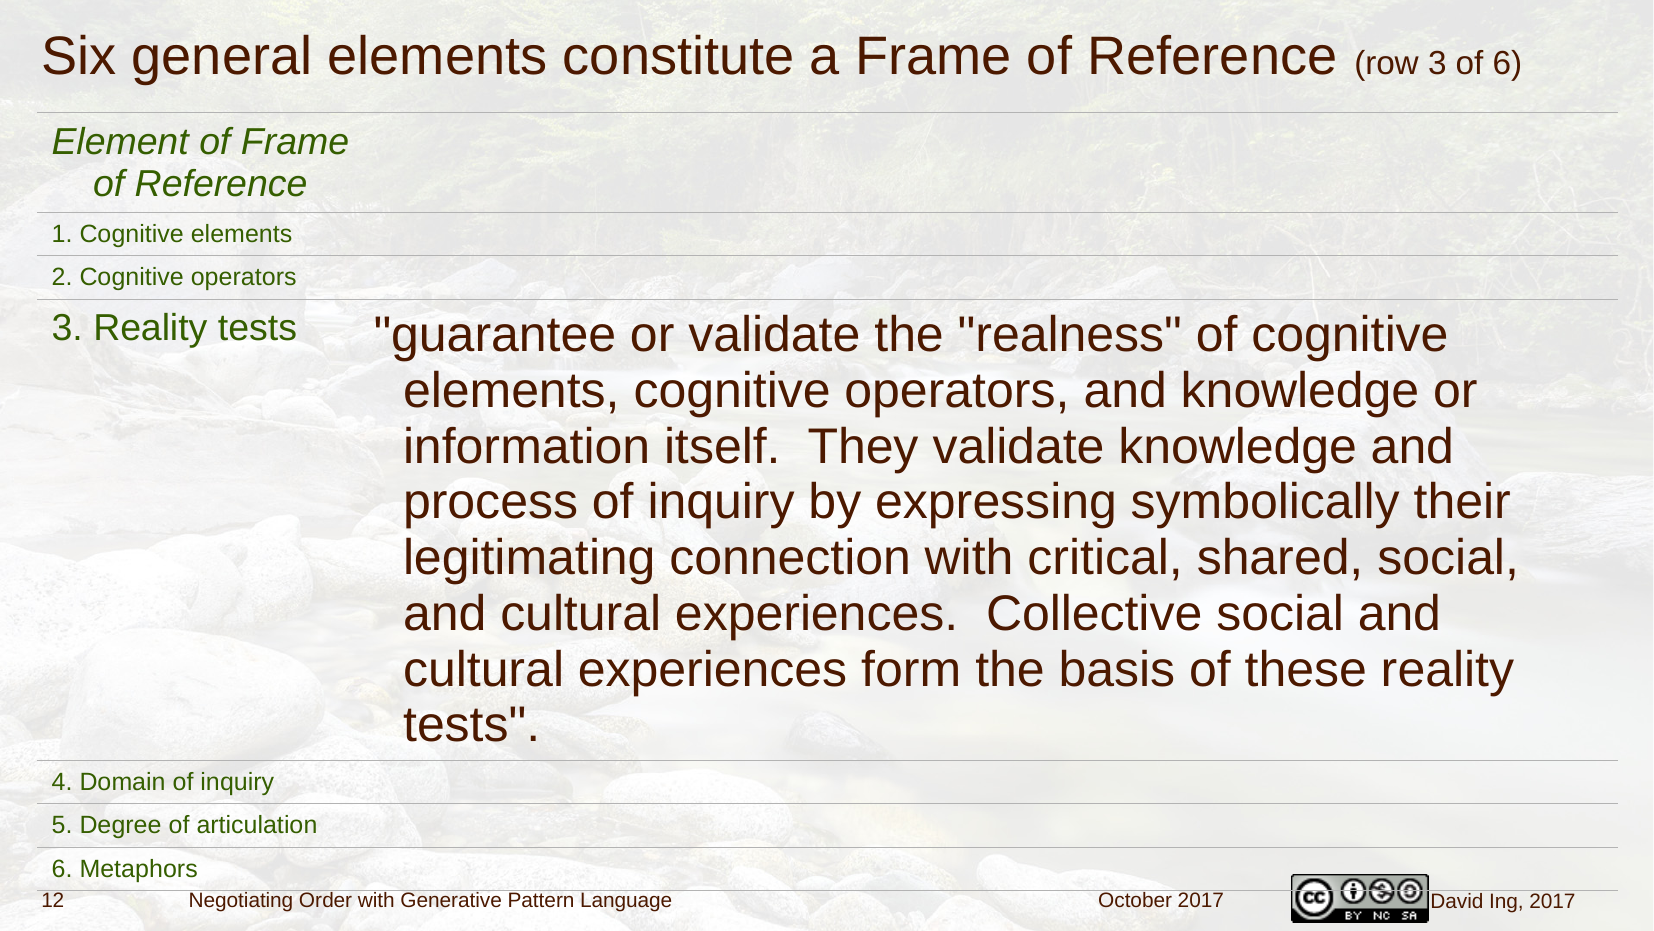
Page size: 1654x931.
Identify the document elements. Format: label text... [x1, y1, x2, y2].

text_box [1003, 336, 1033, 407]
table_header Element of Frame of Reference [37, 113, 368, 212]
title Six general elements constitute a Frame of Reference (row 3 of 6) [41, 30, 1613, 112]
table_cell 5. Degree of articulation [37, 804, 368, 847]
table_cell [368, 256, 1618, 299]
table_cell 6. Metaphors [37, 848, 368, 890]
table_cell 4. Domain of inquiry [37, 761, 368, 803]
table_cell [368, 804, 1618, 847]
table_cell 3. Reality tests [37, 300, 368, 760]
table_header [368, 113, 1618, 212]
picture [0, 0, 1654, 931]
table_cell 2. Cognitive operators [37, 256, 368, 299]
table_cell 1. Cognitive elements [37, 213, 368, 255]
table_cell [368, 761, 1618, 803]
table_cell [368, 848, 1618, 890]
table_cell "guarantee or validate the "realness" of cognitive elements, cognitive operators, and knowledge or information itself. They validate knowledge and process of inquiry by expressing symbolically their legitimating connection with critical, shared, social, and cultural experiences. Collective social and cultural experiences form the basis of these reality tests". [368, 300, 1618, 760]
table_cell [368, 213, 1618, 255]
